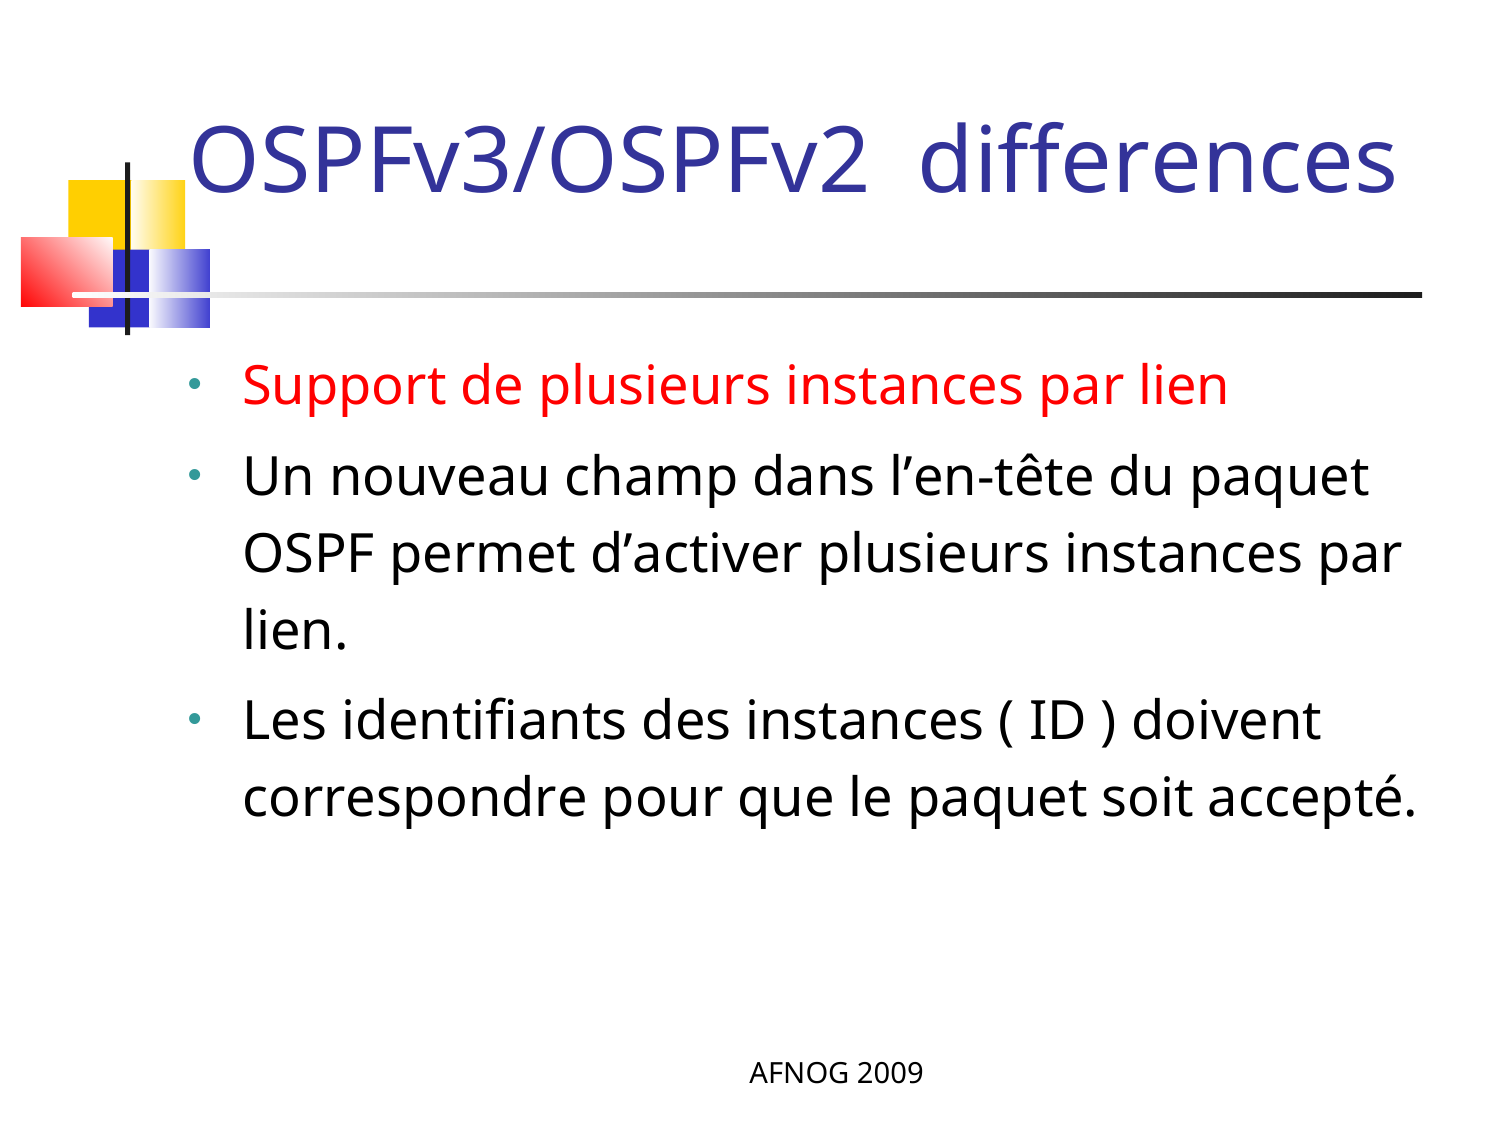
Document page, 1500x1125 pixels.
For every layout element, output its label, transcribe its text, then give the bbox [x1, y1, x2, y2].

title OSPFv3/OSPFv2 differences [188, 35, 1468, 276]
list Support de plusieurs instances par lien Un nouveau champ dans l’en-tête du paquet OSPF permet d’activer plusieurs instances par lien. Les identifiants des instances ( ID ) doivent correspondre pour que le paquet soit accepté. [187, 343, 1425, 956]
